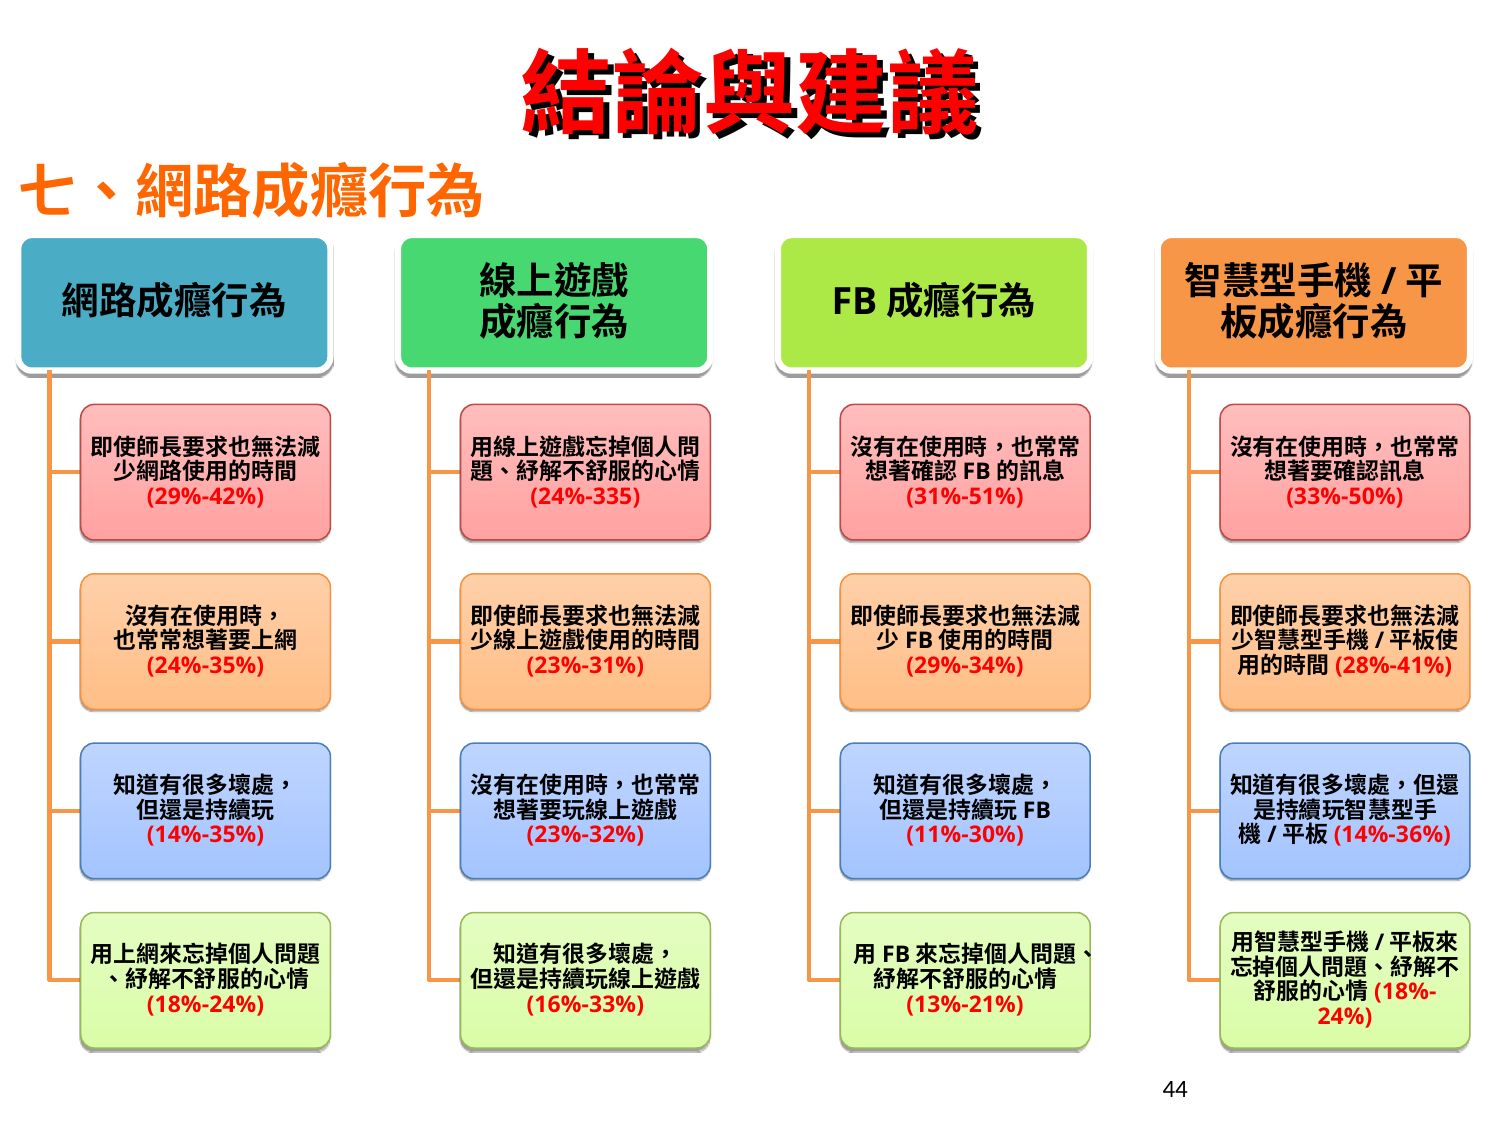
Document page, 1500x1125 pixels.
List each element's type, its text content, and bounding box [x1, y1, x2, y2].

text_box 知道有很多壞處， 但還是持續玩FB (11%-30%) [840, 743, 1091, 879]
text_box 即使師長要求也無法減少線上遊戲使用的時間 (23%-31%) [460, 573, 711, 710]
text_box FB成癮行為 [777, 235, 1091, 371]
text_box 沒有在使用時， 也常常想著要上網 (24%-35%) [80, 573, 331, 710]
text_box 沒有在使用時，也常常想著要確認訊息 (33%-50%) [1220, 404, 1470, 540]
text_box 用智慧型手機/平板來忘掉個人問題、紓解不舒服的心情(18%-24%) [1220, 912, 1470, 1049]
text_box 沒有在使用時，也常常想著要玩線上遊戲 (23%-32%) [460, 743, 711, 879]
title 結論與建議 [75, 0, 1426, 147]
text_box 知道有很多壞處， 但還是持續玩線上遊戲 (16%-33%) [460, 912, 711, 1049]
text_box 即使師長要求也無法減少FB使用的時間 (29%-34%) [840, 573, 1091, 710]
text_box 用線上遊戲忘掉個人問題、紓解不舒服的心情 (24%-335) [460, 404, 711, 540]
text_box 即使師長要求也無法減少網路使用的時間 (29%-42%) [80, 404, 331, 540]
text_box 知道有很多壞處，但還是持續玩智慧型手機/平板(14%-36%) [1220, 743, 1470, 879]
text_box 用FB來忘掉個人問題、紓解不舒服的心情 (13%-21%) [840, 912, 1091, 1049]
text_box 44 [1147, 1065, 1498, 1125]
text_box 知道有很多壞處， 但還是持續玩 (14%-35%) [80, 743, 331, 879]
text_box 沒有在使用時，也常常想著確認FB的訊息 (31%-51%) [840, 404, 1091, 540]
list 七、網路成癮行為 [3, 147, 1500, 244]
text_box 用上網來忘掉個人問題 、紓解不舒服的心情 (18%-24%) [80, 912, 331, 1049]
text_box 即使師長要求也無法減少智慧型手機/平板使用的時間(28%-41%) [1220, 573, 1470, 710]
text_box 智慧型手機/平板成癮行為 [1157, 235, 1470, 371]
text_box 網路成癮行為 [18, 235, 331, 371]
text_box 線上遊戲 成癮行為 [398, 235, 711, 371]
